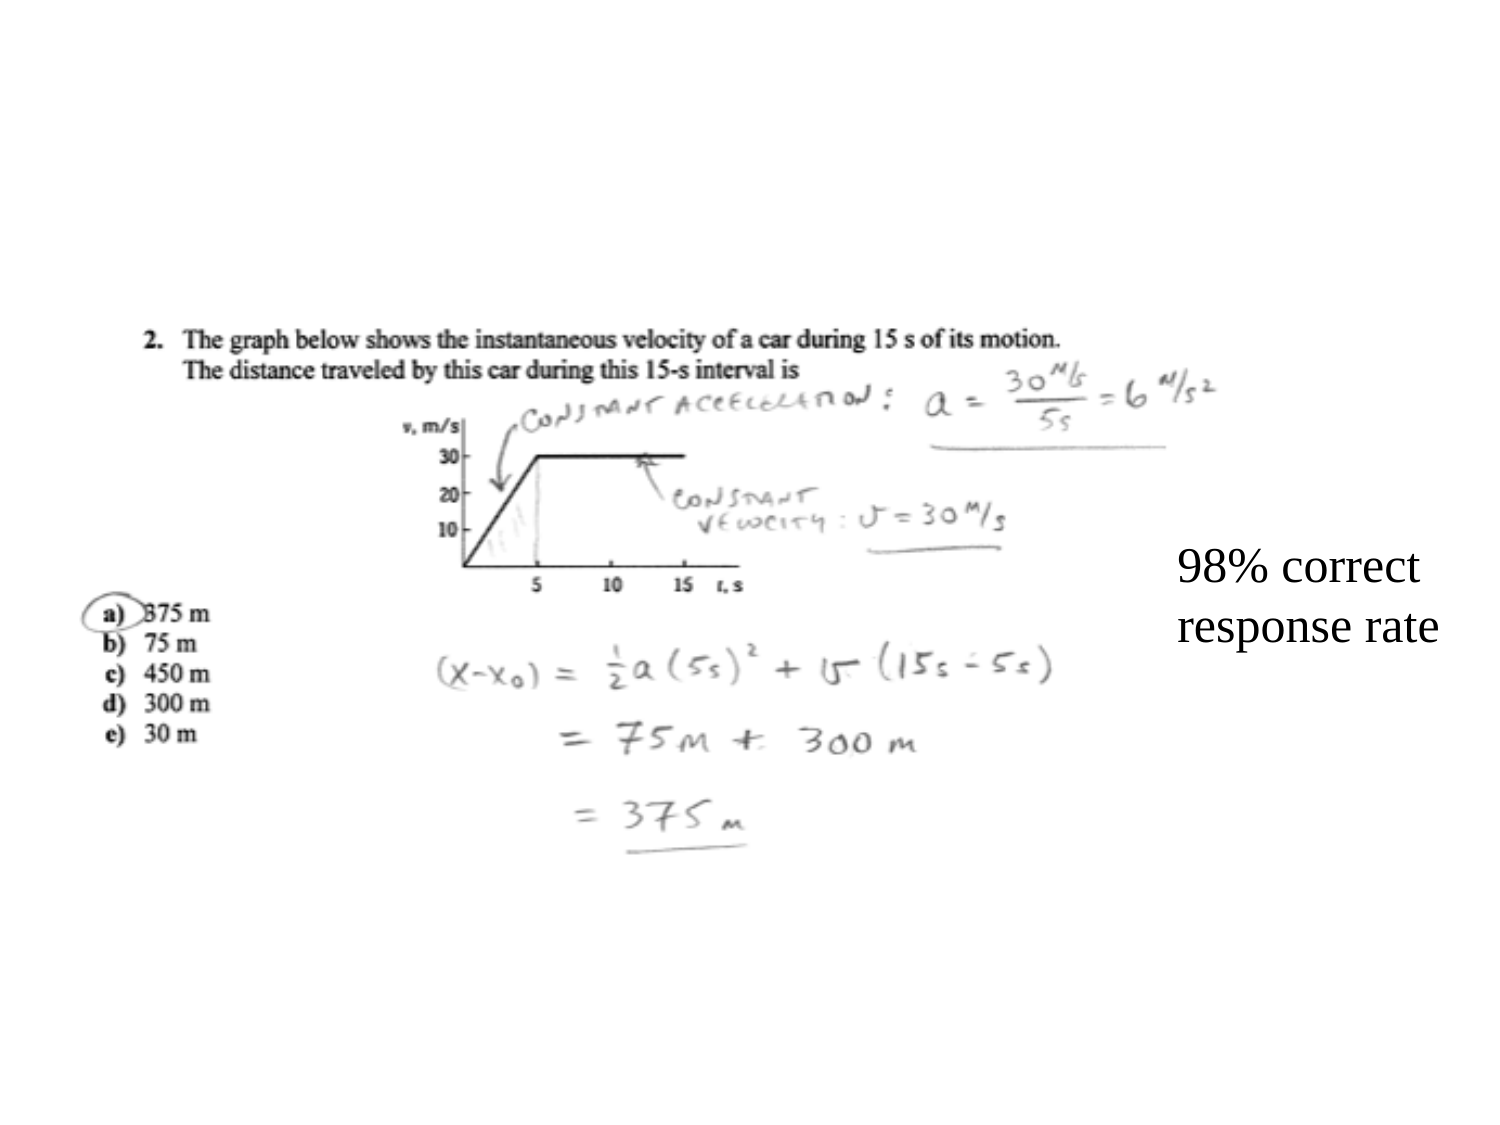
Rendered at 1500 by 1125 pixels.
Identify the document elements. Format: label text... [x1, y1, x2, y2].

picture [37, 312, 1225, 883]
text_box 98% correct response rate [1162, 524, 1456, 661]
